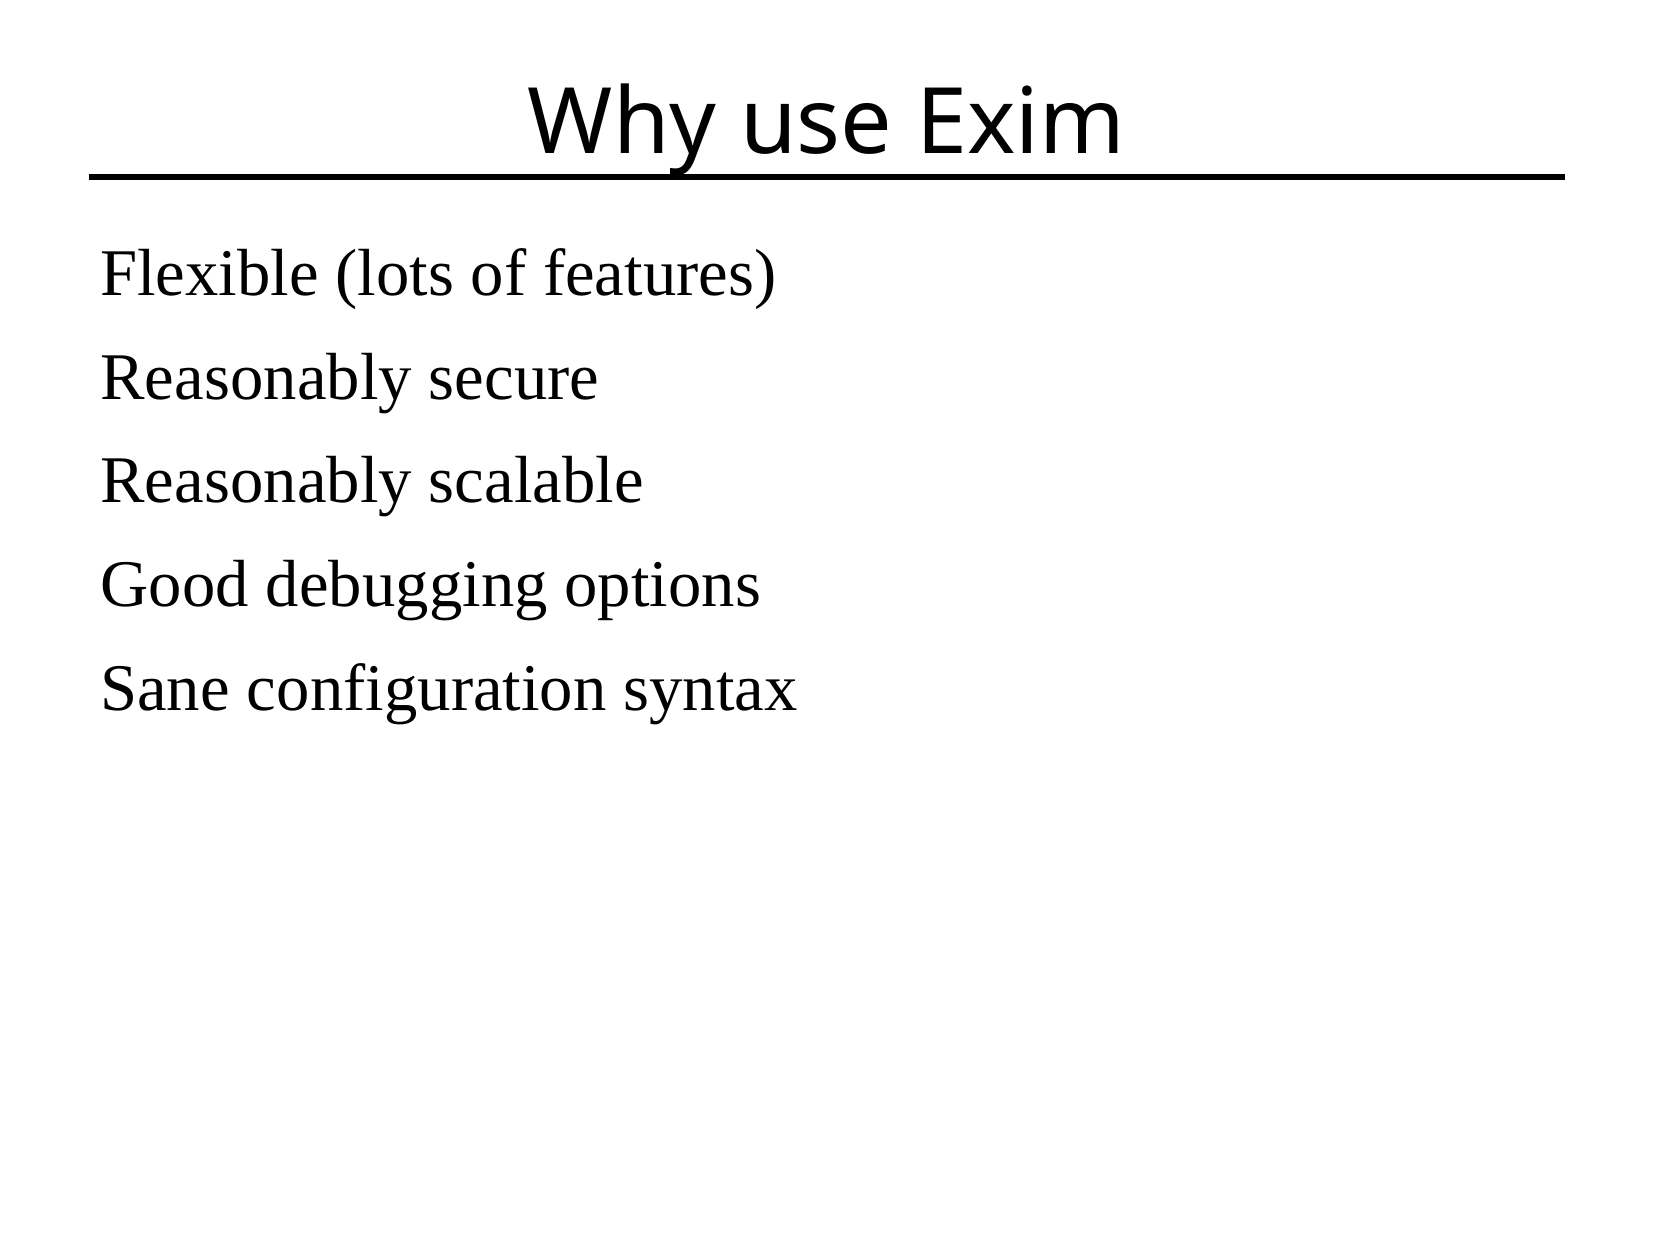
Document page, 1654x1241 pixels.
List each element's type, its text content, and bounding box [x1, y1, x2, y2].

title Why use Exim [82, 29, 1571, 207]
list Flexible (lots of features) Reasonably secure Reasonably scalable Good debugging options Sane configuration syntax [82, 236, 1571, 1123]
